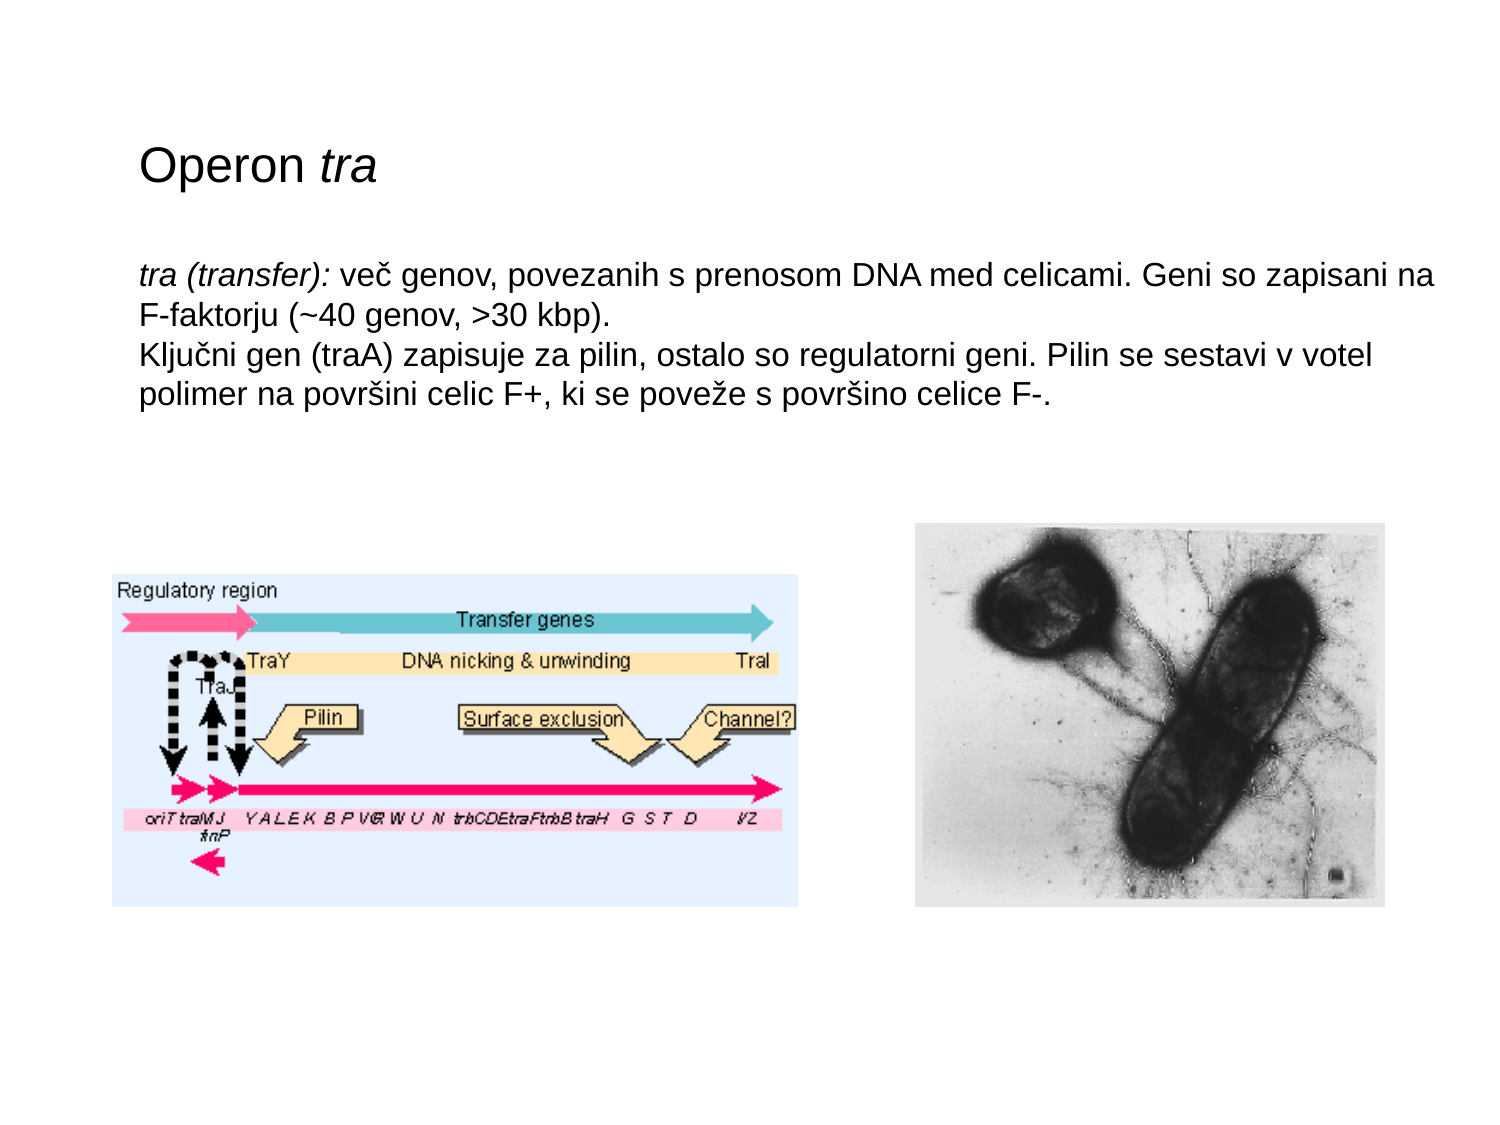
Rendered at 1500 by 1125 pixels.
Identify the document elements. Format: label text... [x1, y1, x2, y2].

picture [915, 523, 1385, 907]
picture [112, 574, 798, 907]
text_box Operon tra tra (transfer): več genov, povezanih s prenosom DNA med celicami. Geni so zapisani na F-faktorju (~40 genov, >30 kbp). Ključni gen (traA) zapisuje za pilin, ostalo so regulatorni geni. Pilin se sestavi v votel polimer na površini celic F+, ki se poveže s površino celice F-. [123, 125, 1471, 480]
